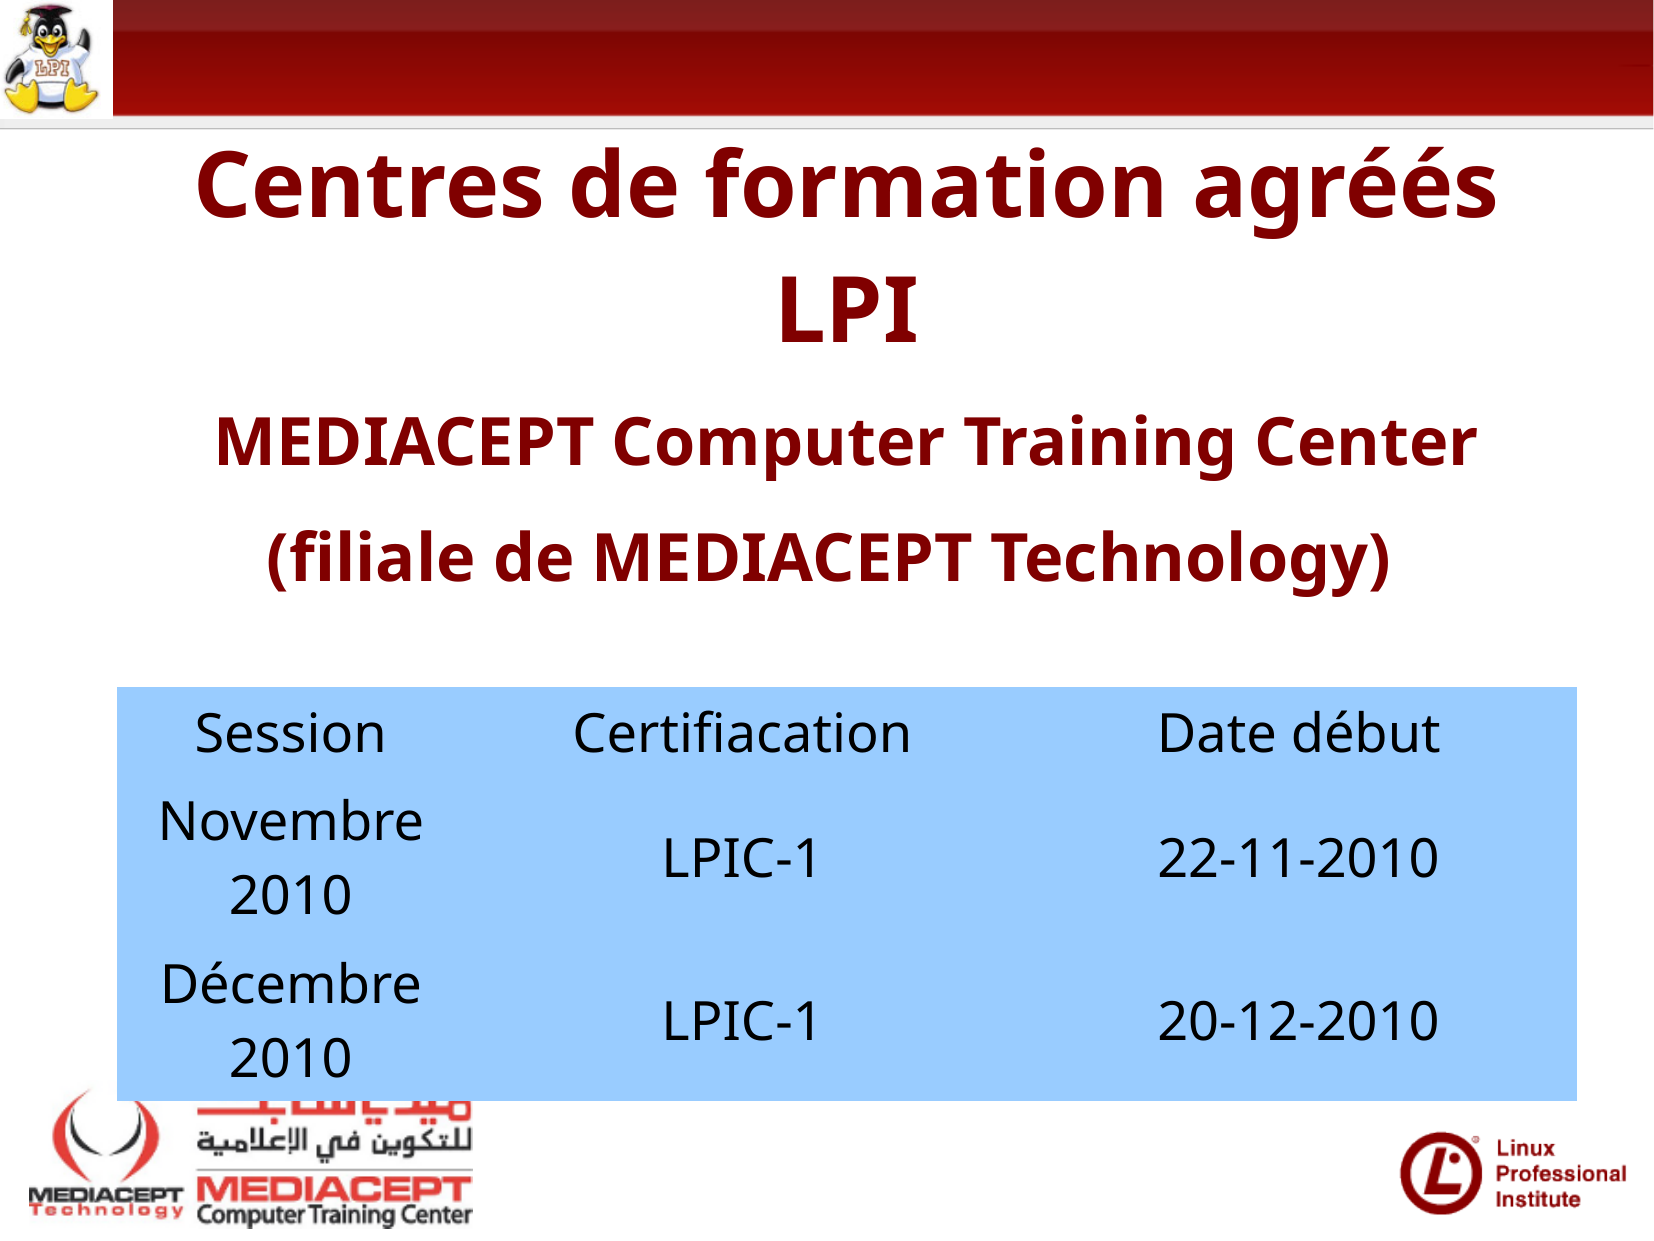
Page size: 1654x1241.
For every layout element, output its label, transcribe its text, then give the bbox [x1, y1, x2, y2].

table_header Certifiacation [465, 687, 1021, 775]
table_cell LPIC-1 [465, 938, 1021, 1101]
picture [0, 0, 1654, 131]
picture [1398, 1125, 1642, 1223]
picture [29, 1080, 473, 1229]
table_cell Décembre 2010 [117, 938, 465, 1101]
text_box Centres de formation agréés LPI MEDIACEPT Computer Training Center (filiale de MEDIACEPT Technology) Sessions 2010: [147, 112, 1546, 659]
table_cell Novembre 2010 [117, 775, 465, 938]
table_cell 22-11-2010 [1021, 775, 1577, 938]
table_header Date début [1021, 687, 1577, 775]
table_header Session [117, 687, 465, 775]
table_cell 20-12-2010 [1021, 938, 1577, 1101]
table_cell LPIC-1 [465, 775, 1021, 938]
